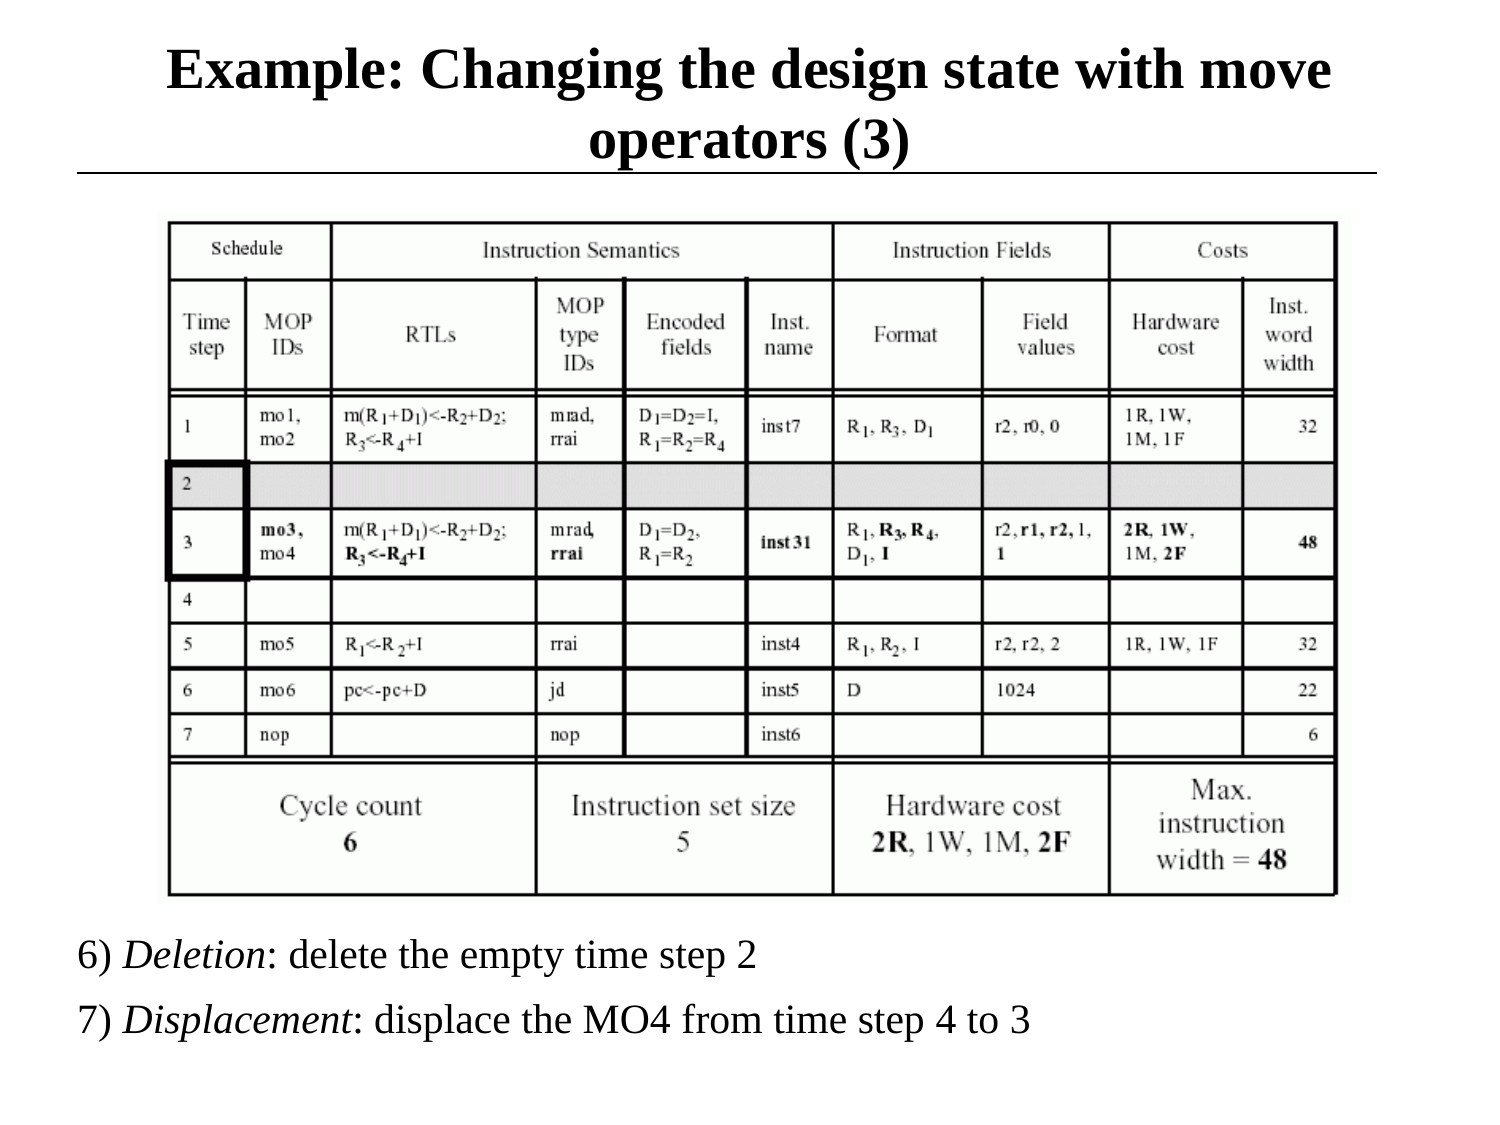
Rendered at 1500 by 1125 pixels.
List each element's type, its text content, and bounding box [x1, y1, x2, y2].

picture [157, 212, 1351, 903]
title Example: Changing the design state with move operators (3) [112, 22, 1388, 178]
text_box 6) Deletion: delete the empty time step 2 7) Displacement: displace the MO4 from time step 4 to 3 [62, 924, 1238, 1045]
